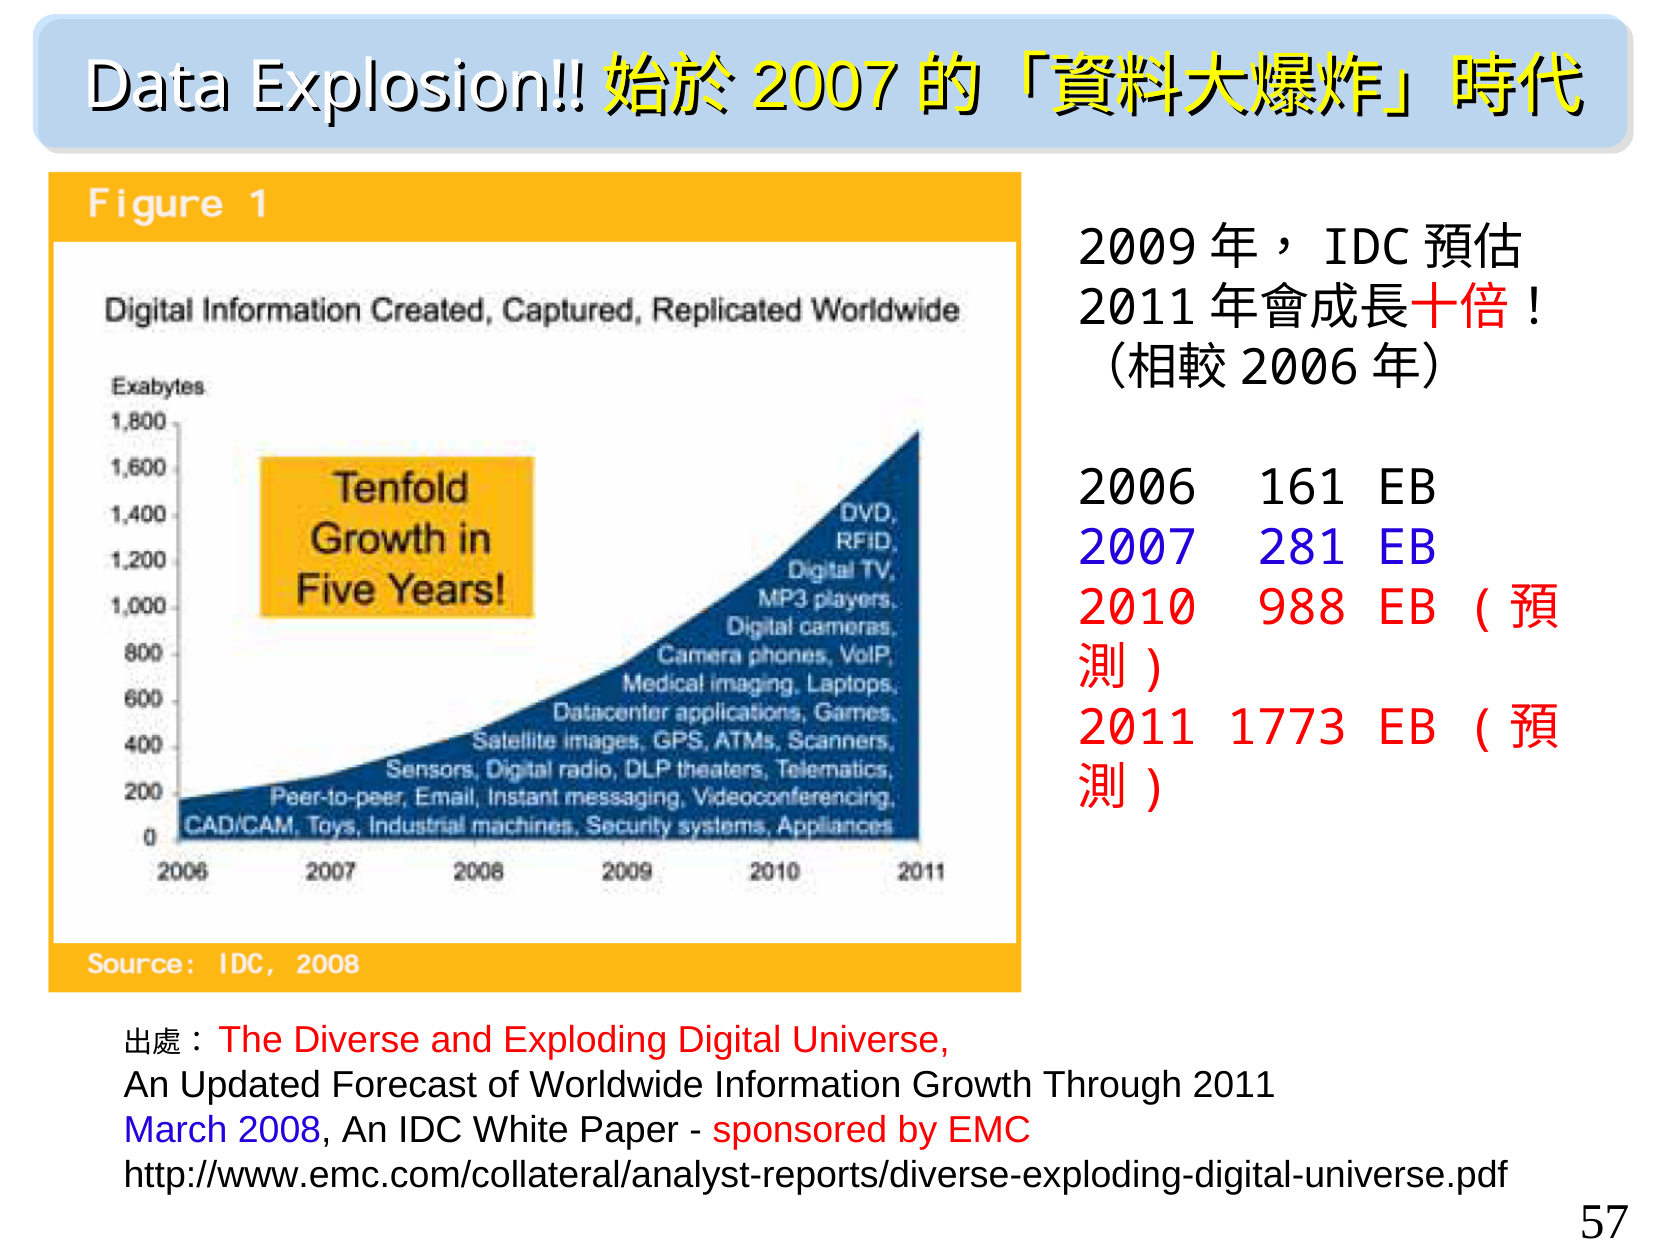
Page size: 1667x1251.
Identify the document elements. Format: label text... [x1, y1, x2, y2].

picture [46, 167, 1024, 995]
text_box 出處：The Diverse and Exploding Digital Universe, An Updated Forecast of Worldwide Information Growth Through 2011 March 2008, An IDC White Paper - sponsored by EMC http://www.emc.com/collateral/analyst-reports/diverse-exploding-digital-universe.pdf [108, 1008, 1566, 1222]
text_box Data Explosion!!始於2007的「資料大爆炸」時代 [0, 11, 1665, 160]
text_box 2009年，IDC預估2011年會成長十倍！（相較2006年） 2006 161 EB 2007 281 EB 2010 988 EB (預測) 2011 1773 EB (預測) [1062, 206, 1595, 702]
